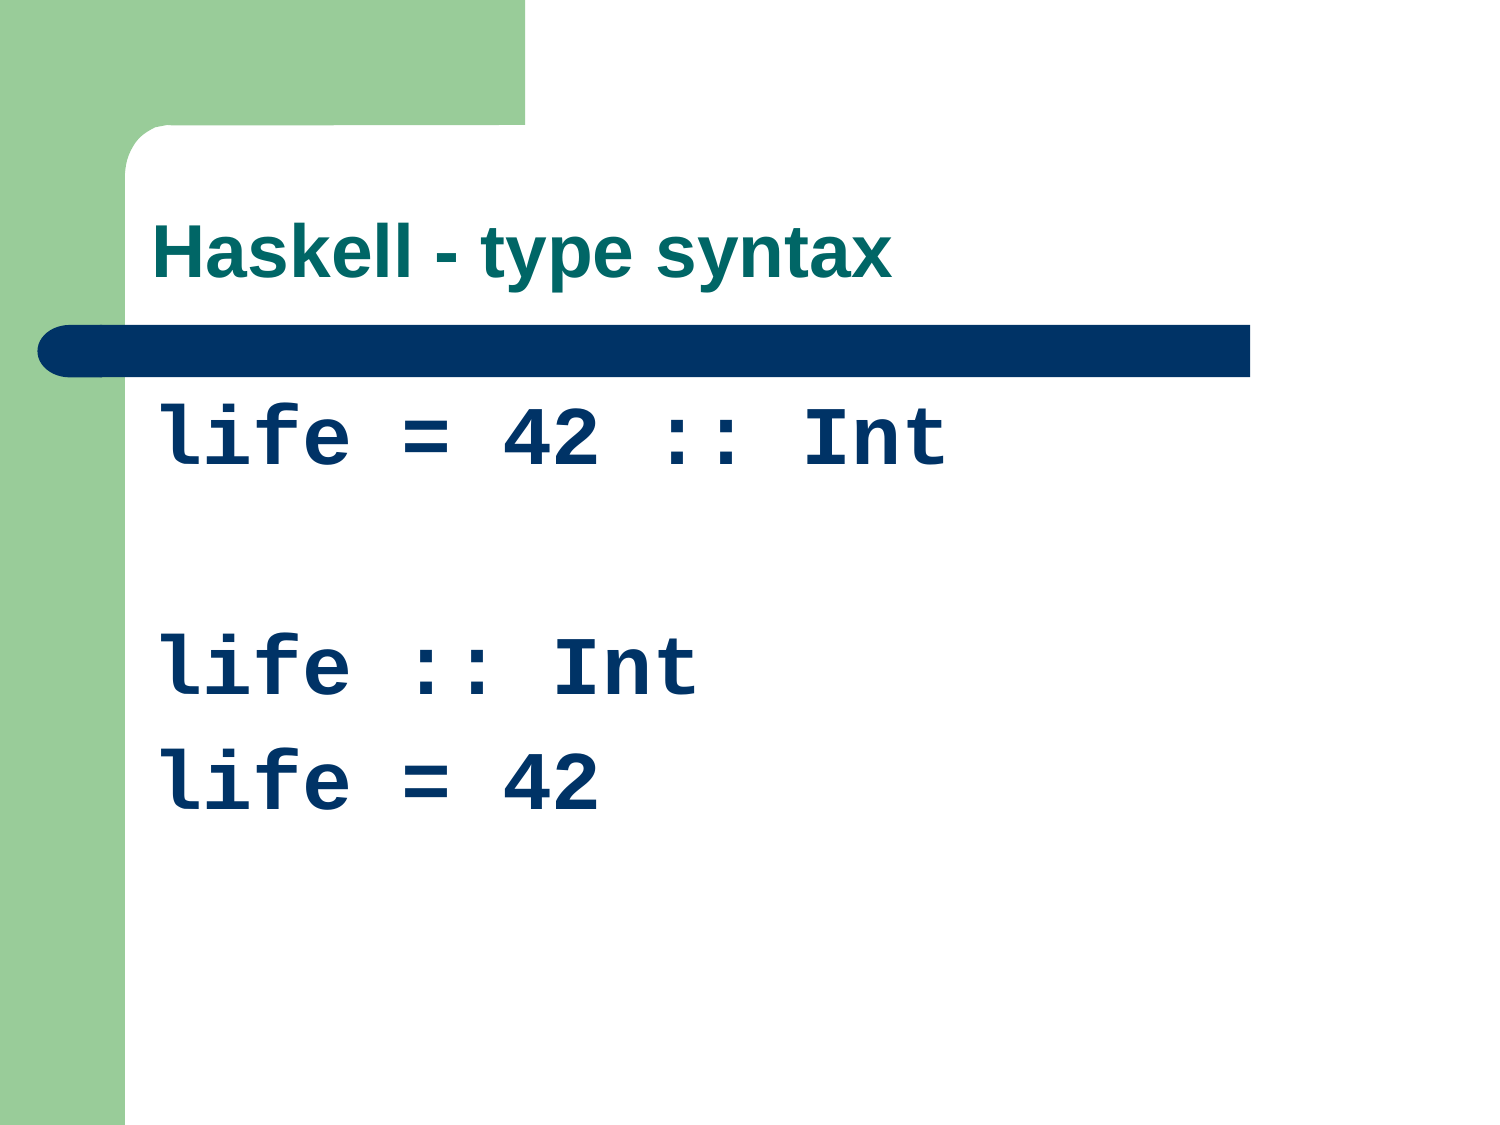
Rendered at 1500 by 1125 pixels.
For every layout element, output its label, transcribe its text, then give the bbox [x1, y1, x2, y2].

list life = 42 :: Int life :: Int life = 42 [137, 387, 1400, 999]
title Haskell - type syntax [136, 136, 1414, 301]
